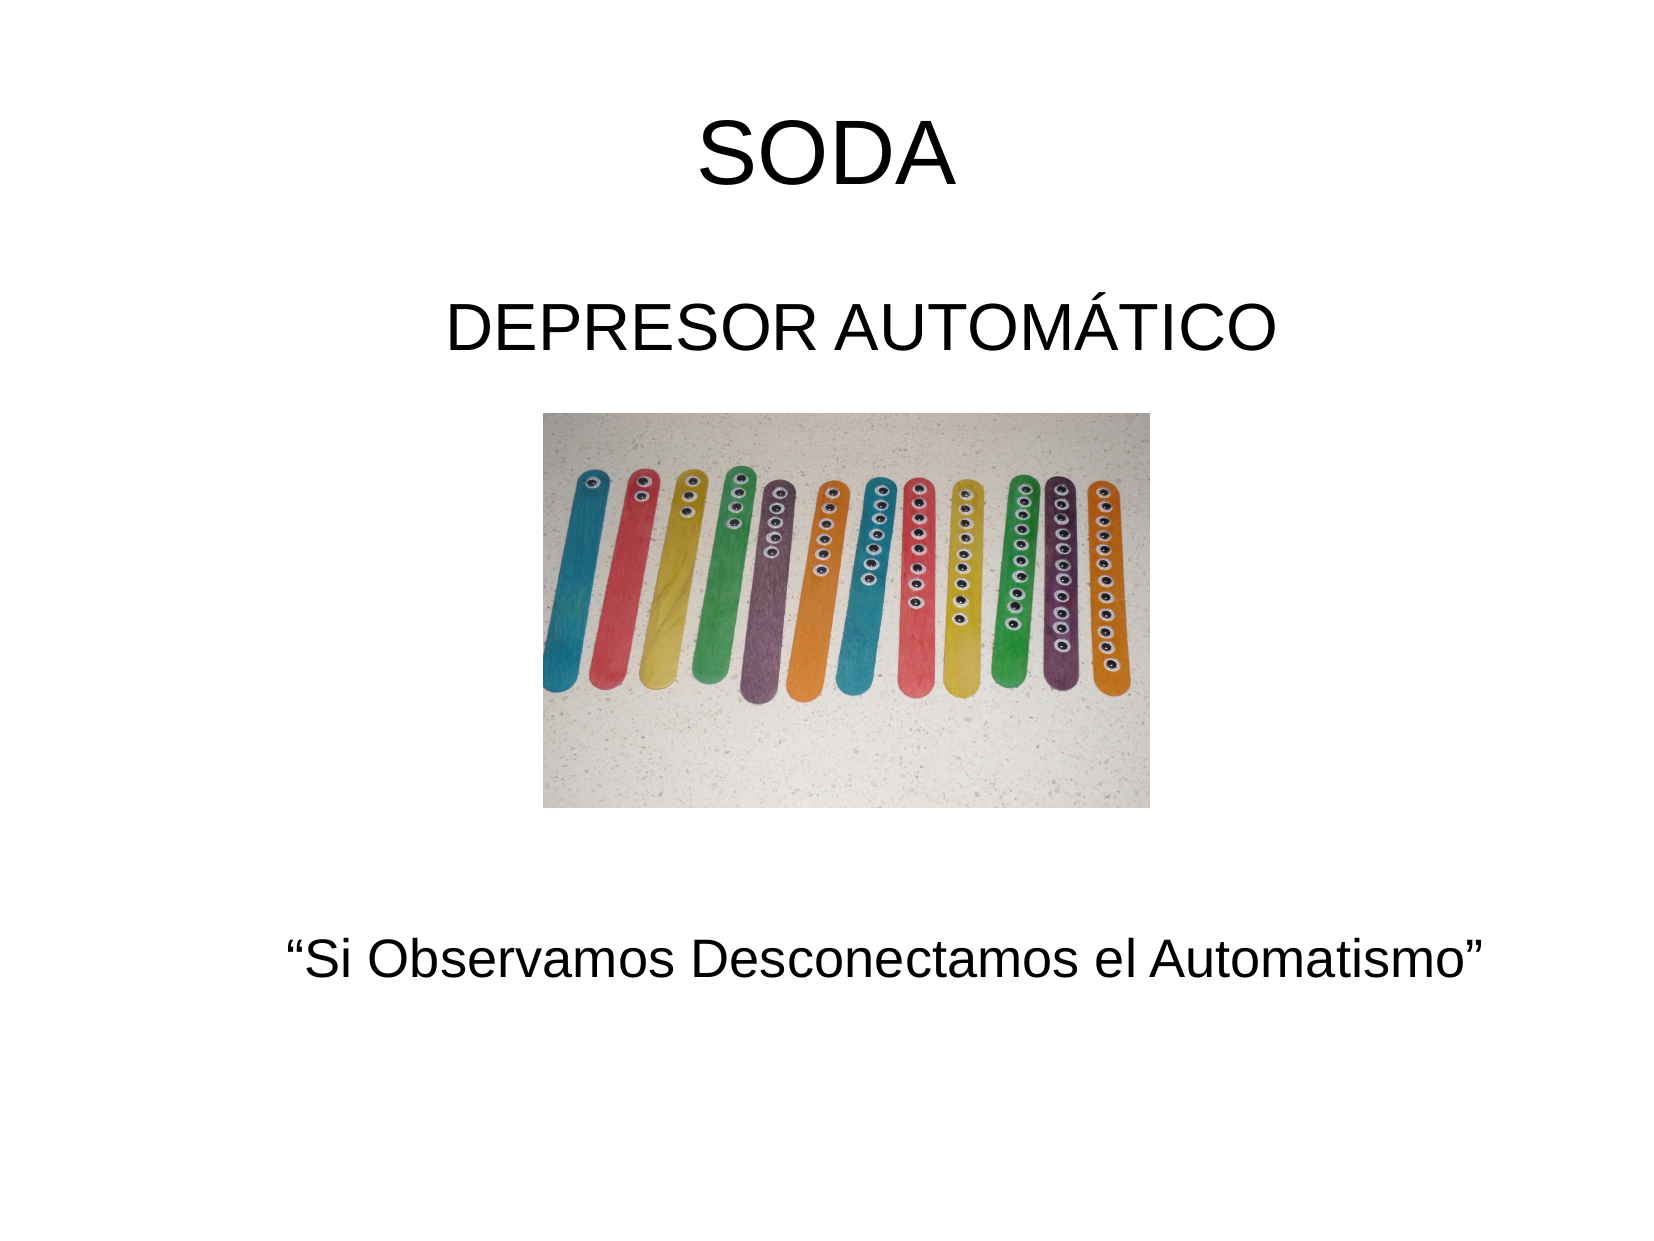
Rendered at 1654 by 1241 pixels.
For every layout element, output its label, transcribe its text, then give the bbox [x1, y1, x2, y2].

text_box “Si Observamos Desconectamos el Automatismo” [248, 921, 1524, 997]
list DEPRESOR AUTOMÁTICO [82, 290, 1571, 1109]
title SODA [82, 49, 1571, 257]
picture [543, 413, 1150, 809]
